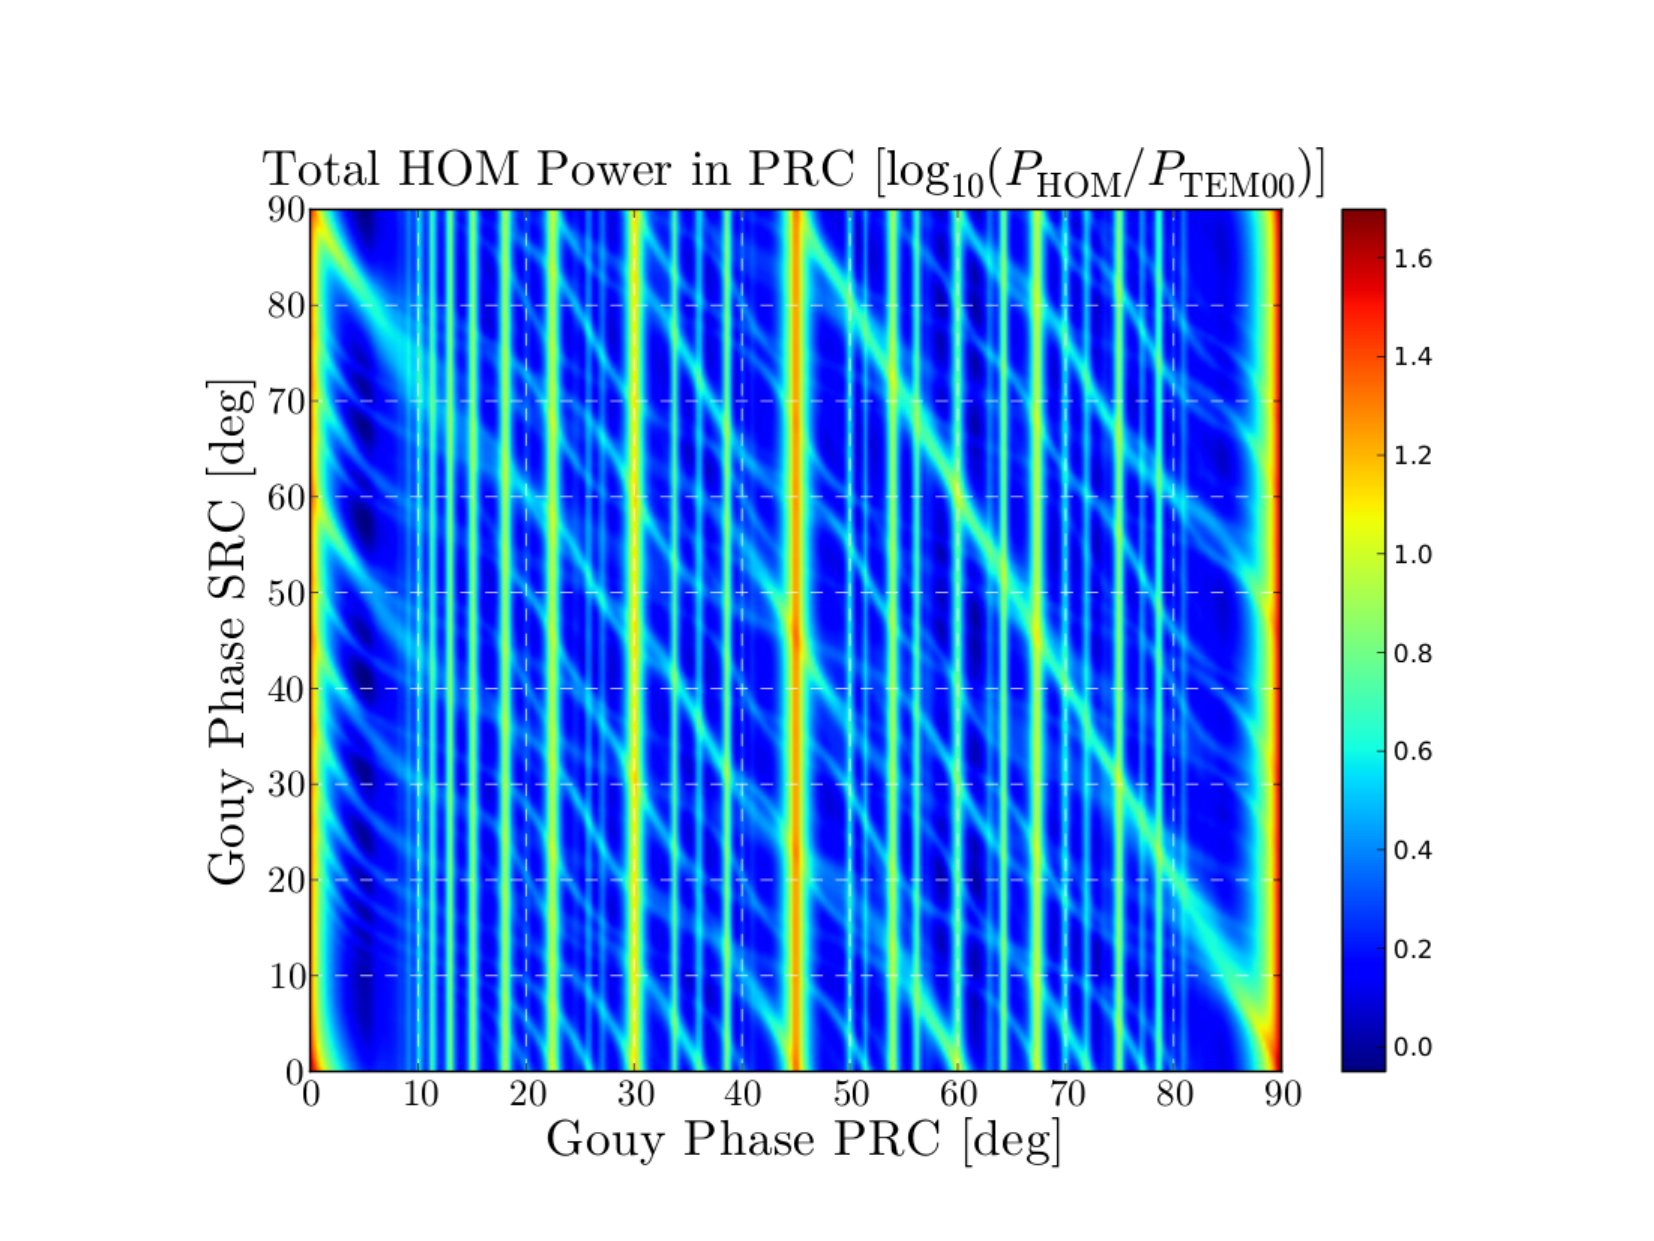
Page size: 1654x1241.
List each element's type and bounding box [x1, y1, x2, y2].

picture [185, 128, 1536, 1179]
